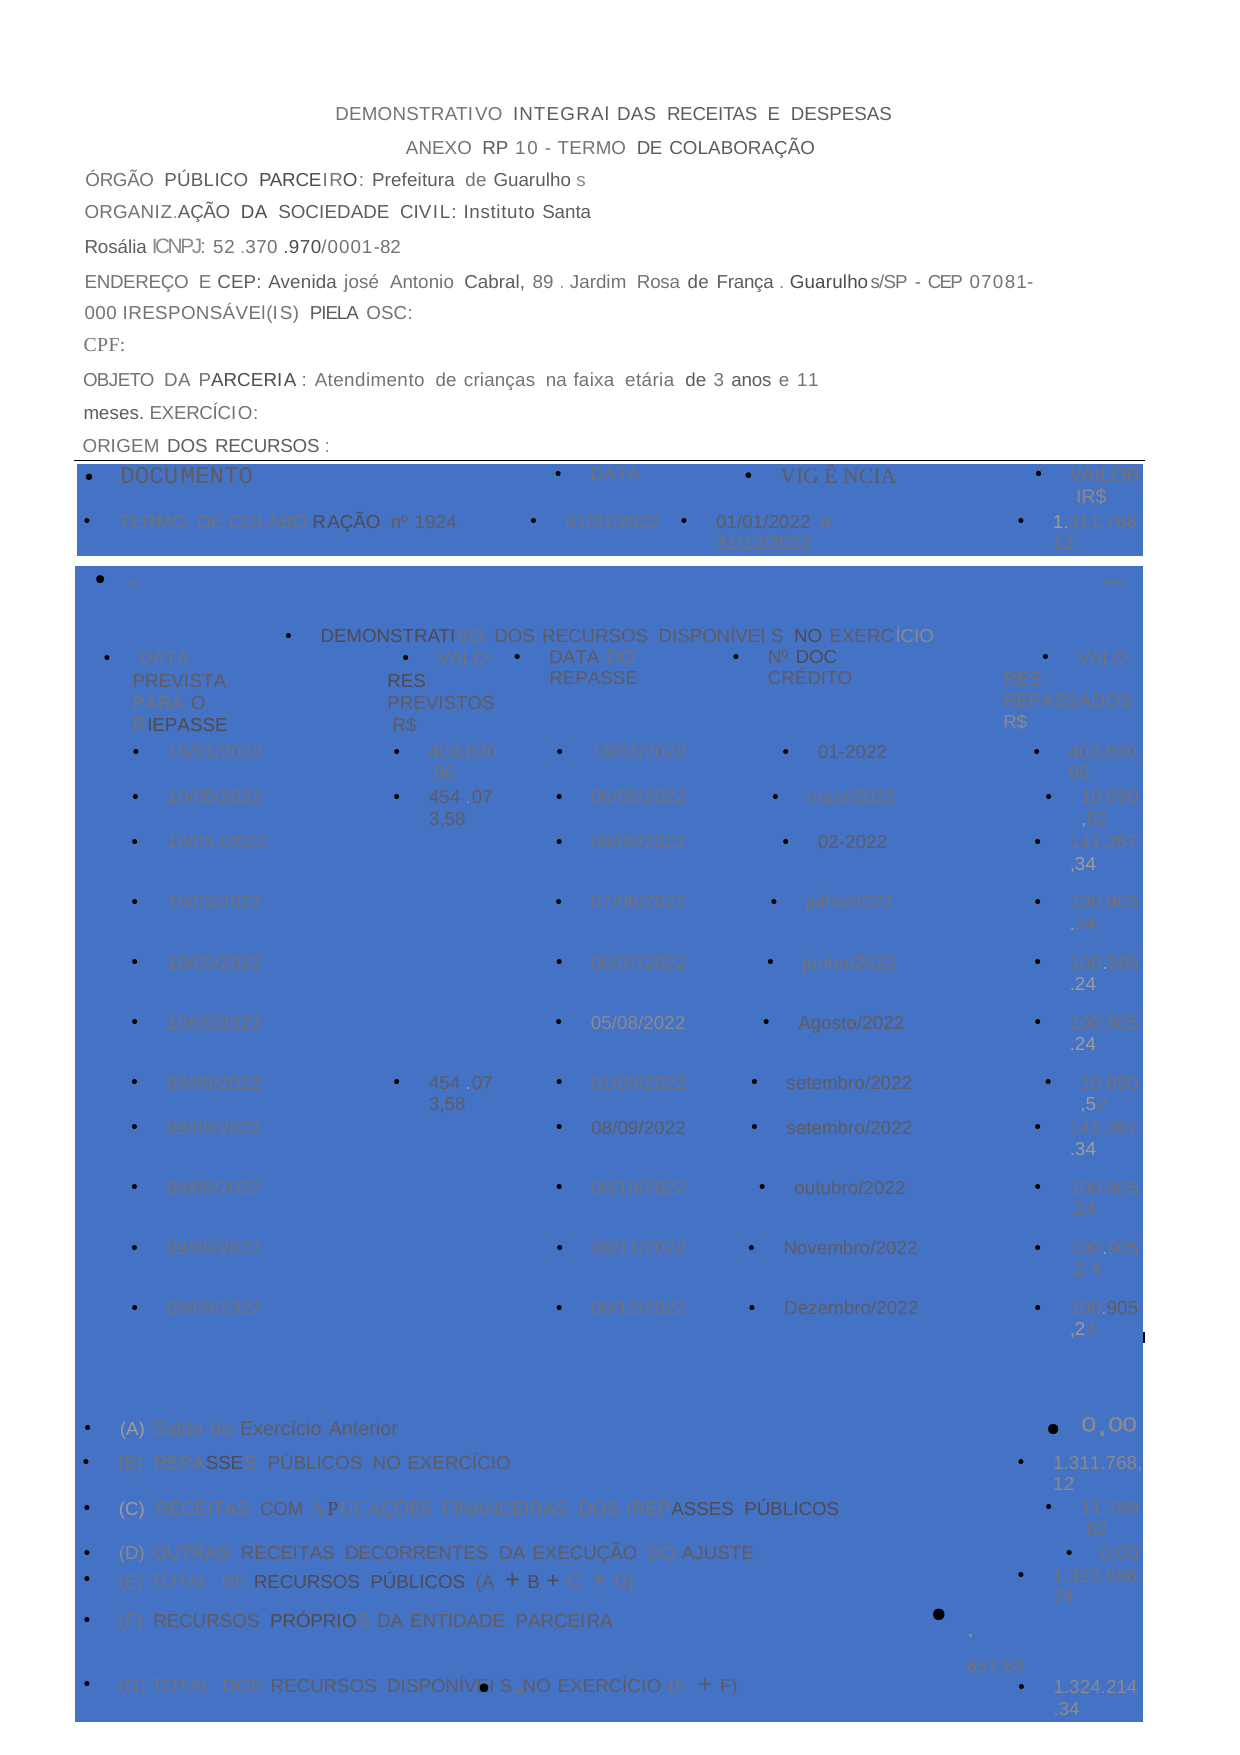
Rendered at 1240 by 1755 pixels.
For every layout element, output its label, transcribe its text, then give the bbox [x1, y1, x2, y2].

table_cell Dezembro/2022 [714, 1297, 928, 1358]
table_cell [289, 832, 501, 892]
table_cell 1.323.556,74 [928, 1565, 1143, 1610]
table_cell [289, 1297, 501, 1358]
table_cell [289, 1117, 501, 1177]
text_box DEMONSTRATIVO INTEGRAl DAS RECEITAS E DESPESAS ANEXO RP 10 - TERMO DE COLABORAÇÃO ÓRGÃO PÚBLICO PARCEIRO: Prefeitura de Guarulho s ORGANIZ.AÇÃO DA SOCIEDADE CIVIL: Instituto Santa Rosália ICNPJ: 52 .370 .970/0001-82 ENDEREÇO E CEP: Avenida josé Antonio Cabral, 89 . Jardim Rosa de França . Guarulhos/SP - CEP 07081-000 IRESPONSÁVEl(IS) PIELA OSC: CPF: OBJETO DA PARCERIA : Atendimento de crianças na faixa etária de 3 anos e 11 meses. EXERCÍCIO: ORIGEM DOS RECURSOS : [80, 91, 1052, 446]
table_cell 100.905 .24 [928, 892, 1143, 952]
table_cell (E) TOTAL DE RECURSOS PÚBLICOS (A + B + C + D} [75, 1565, 928, 1610]
table_cell 10.090 ,52 [928, 787, 1143, 832]
table_cell [289, 1012, 501, 1072]
table_cell 10/05 /2022 [75, 832, 289, 892]
table_cell 08/11/2022 [501, 1237, 714, 1297]
table_cell [75, 1358, 289, 1418]
table_cell 10/01/2022 [75, 742, 289, 787]
table_cell 10/05/2022 [75, 787, 289, 832]
table_cell 10/05/2022 [75, 892, 289, 952]
table_cell 09/09/2022 [75, 1177, 289, 1237]
table_cell maio/2022 [714, 787, 928, 832]
table_cell setembro/2022 [714, 1072, 928, 1117]
table_cell DATA PREVISTA PARA O RIEPASSE [75, 647, 289, 742]
table_cell 1.324.214.34 [928, 1677, 1143, 1722]
table_cell 100.905 .24 [928, 1012, 1143, 1072]
table_cell 06/07/2022 [501, 952, 714, 1012]
table_cell [501, 1358, 714, 1418]
table_cell Nº DOC. CRÉDITO [714, 647, 928, 742]
table_cell º·ºº [928, 1418, 1143, 1453]
table_cell Novembro/2022 [714, 1237, 928, 1297]
table_cell 100.905 .24 [928, 952, 1143, 1012]
table_cell (A) Saldo do Exercício Anterior [75, 1418, 928, 1453]
table_cell 09/05/2022 [501, 832, 714, 892]
table_cell . 657.60 [928, 1610, 1143, 1677]
table_cell 10/05/2022 [75, 1012, 289, 1072]
table_cell 403.620,96 [289, 742, 501, 787]
table_cell 08/09/2022 [501, 1117, 714, 1177]
table_cell 0,00 [928, 1543, 1143, 1565]
table_cell 141.267 ,34 [928, 832, 1143, 892]
table_cell julho/2022 [714, 892, 928, 952]
table_cell 18/01/2022 [501, 742, 714, 787]
table_cell TERMO DE COLABO RAÇÃO nº 1924 [77, 511, 502, 556]
table_cell 1.311.768,12 [928, 511, 1143, 556]
table_header DOCUMENTO [77, 464, 502, 511]
table_cell outubro/2022 [714, 1177, 928, 1237]
table_cell 10/05/2022 [75, 952, 289, 1012]
table_cell 09/09/2022 [75, 1072, 289, 1117]
table_header DATA [502, 464, 661, 511]
table_cell 01/01/2022 a 31/12/2022 [661, 511, 928, 556]
table_header - DEMONSTRATIVO DOS RECURSOS DISPONÍVEI S NO EXERCÍCIO [75, 566, 1143, 647]
table_cell [289, 892, 501, 952]
table_cell 09/09/2022 [75, 1297, 289, 1358]
table_cell 100.905.24 [928, 1177, 1143, 1237]
table_cell VALO RES PREVISTOS R$ [289, 647, 501, 742]
table_cell (F) RECURSOS PRÓPRIOS DA ENTIDADE PARCEIRA [75, 1610, 928, 1677]
table_cell 07/06/2022 [501, 892, 714, 952]
table_cell [714, 1358, 928, 1418]
table_cell Agosto/2022 [714, 1012, 928, 1072]
table_cell 06/10/2022 [501, 1177, 714, 1237]
table_cell DATA DO REPASSE [501, 647, 714, 742]
table_cell (G) TOTAL DOS RECURSOS DISPONÍVEI S NO EXERCÍCIO (E + F) - [75, 1677, 928, 1722]
table_cell [289, 952, 501, 1012]
table_cell º·ºº [1084, 1419, 1092, 1430]
table_header VIG Ê NCIA [661, 464, 928, 511]
table_cell 100.905.2 4 [928, 1237, 1143, 1297]
table_cell 10.090 ,52 [928, 1072, 1143, 1117]
table_header \/AILOR IR$ [928, 464, 1143, 511]
table_cell (B} REPASSES PÚBLICOS NO EXERCÍCIO [75, 1453, 928, 1498]
table_cell 06/12/2022 [501, 1297, 714, 1358]
table_cell junho/2022 [714, 952, 928, 1012]
table_cell 01/01/2022 [502, 511, 661, 556]
table_cell 09/09/2022 [75, 1117, 289, 1177]
table_cell 02-2022 [714, 832, 928, 892]
table_cell 01/09/2022 [501, 1072, 714, 1117]
table_cell º·ºº [1111, 1419, 1119, 1430]
table_cell (D) OUTRAS RECEITAS DECORRENTES DA EXECUÇÃO DO AJUSTE [75, 1543, 928, 1565]
table_cell 06/05/2022 [501, 787, 714, 832]
table_cell 1.311.768,12 [928, 1453, 1143, 1498]
table_cell 05/08/2022 [501, 1012, 714, 1072]
table_cell º·ºº [1125, 1419, 1133, 1430]
table_cell 403.620,96 [928, 742, 1143, 787]
table_cell 11.788,62 [928, 1498, 1143, 1543]
table_cell 141.267 .34 [928, 1117, 1143, 1177]
table_cell 01-2022 [714, 742, 928, 787]
table_cell [289, 1358, 501, 1418]
table_cell 100.905 ,24 [928, 1297, 1143, 1358]
table_cell [928, 1358, 1143, 1418]
table_cell (C) RECEITAS COM APUCAÇÕES FINANCEIRAS DOS !REPASSES PÚBLICOS [75, 1498, 928, 1543]
table_cell [289, 1237, 501, 1297]
table_cell setembro/2022 [714, 1117, 928, 1177]
table_cell VALORES REPASSADOS R$ [928, 647, 1143, 742]
table_cell 454 .073,58 [289, 1072, 501, 1117]
table_cell [289, 1177, 501, 1237]
table_cell 454 .073,58 [289, 787, 501, 832]
table_cell 09/09/2022 [75, 1237, 289, 1297]
